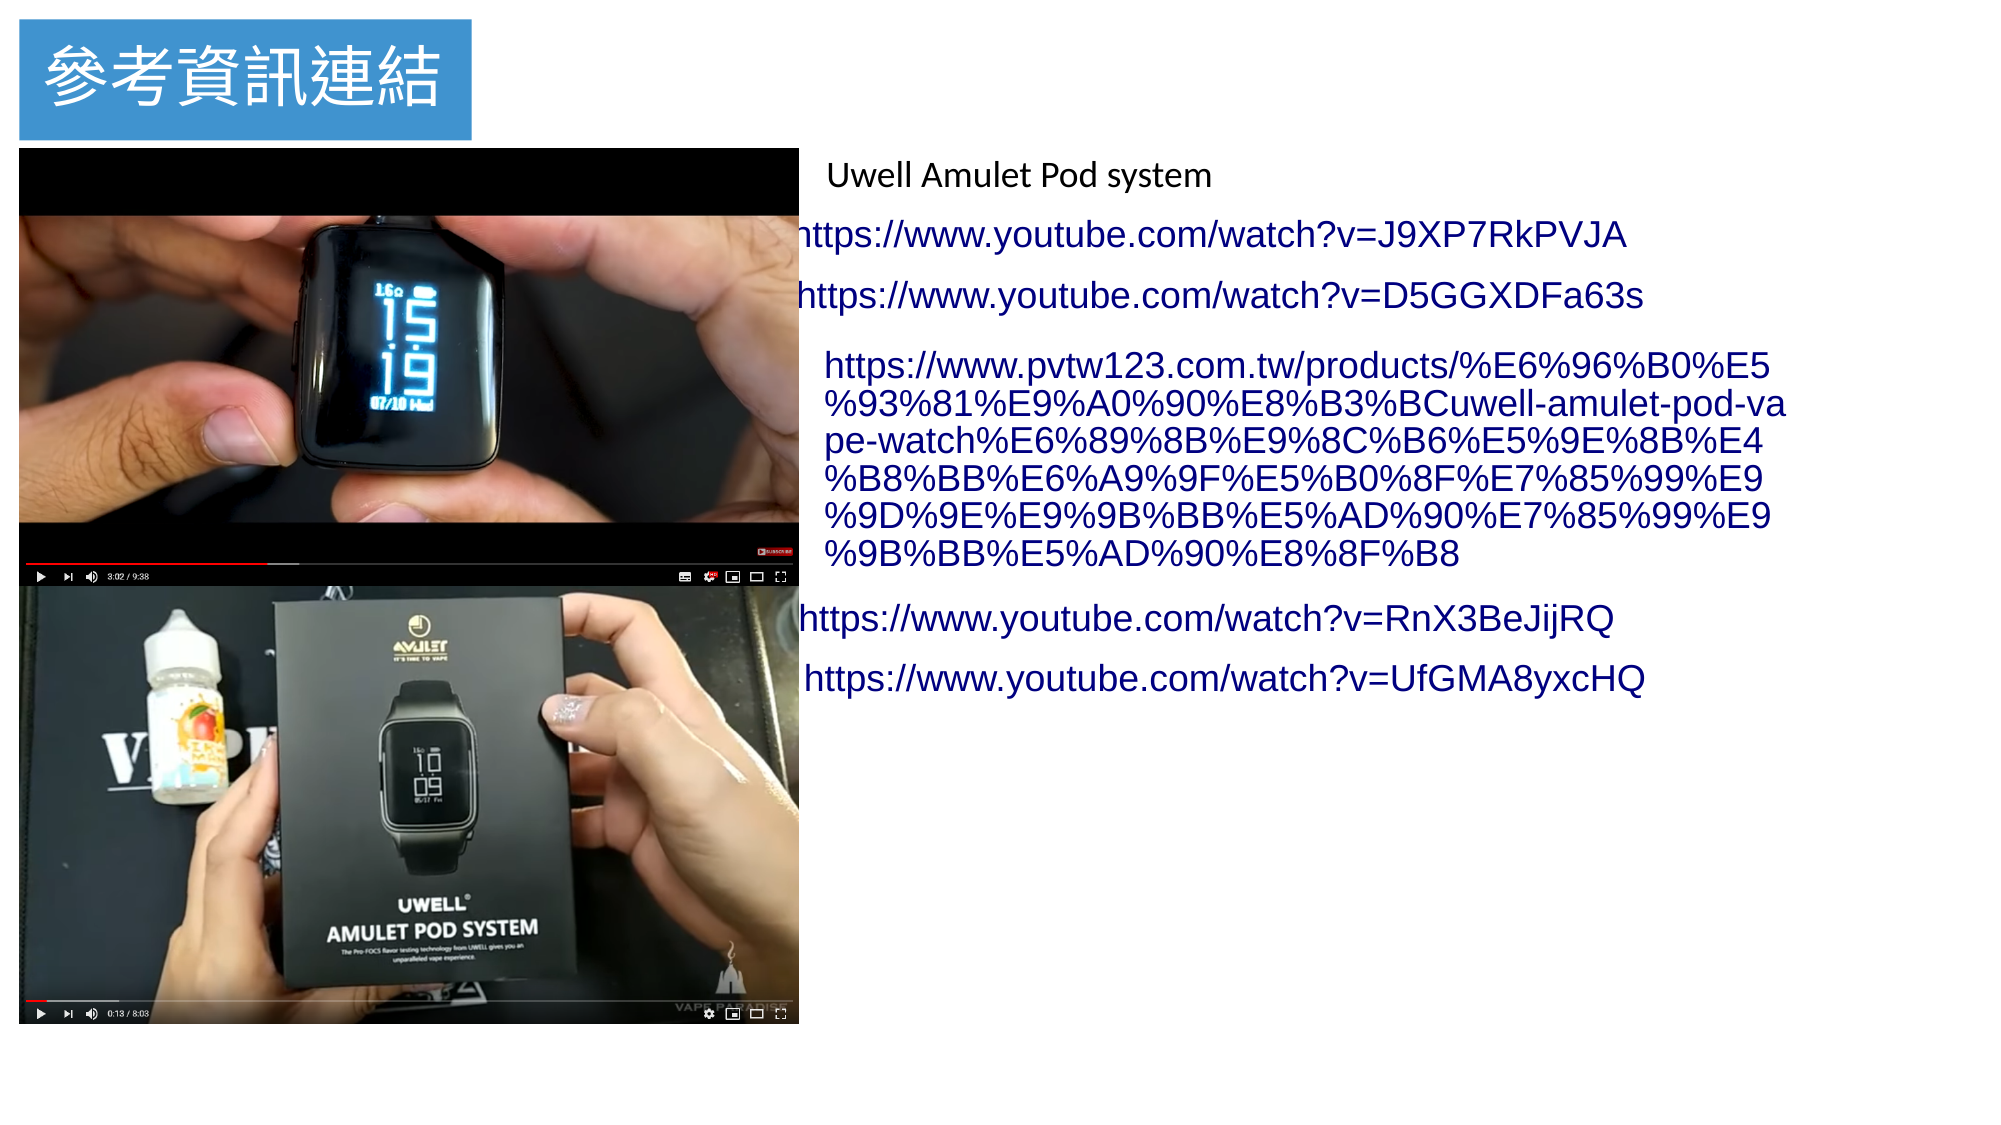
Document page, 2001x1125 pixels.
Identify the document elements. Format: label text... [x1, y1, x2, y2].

picture [19, 148, 799, 1024]
text_box 參考資訊連結 [27, 27, 467, 123]
text_box https://www.youtube.com/watch?v=D5GGXDFa63s [799, 263, 1660, 324]
text_box https://www.youtube.com/watch?v=UfGMA8yxcHQ [799, 646, 1662, 707]
text_box [19, 19, 472, 141]
text_box https://www.youtube.com/watch?v=J9XP7RkPVJA [799, 202, 1643, 263]
text_box https://www.pvtw123.com.tw/products/%E6%96%B0%E5%93%81%E9%A0%90%E8%B3%BCuwell-amulet-pod-vape-watch%E6%89%8B%E9%8C%B6%E5%9E%8B%E4%B8%BB%E6%A9%9F%E5%B0%8F%E7%85%99%E9%9D%9E%E9%9B%BB%E5%AD%90%E7%85%99%E9%9B%BB%E5%AD%90%E8%8F%B8 [809, 333, 1810, 394]
text_box Uwell Amulet Pod system [811, 142, 1228, 202]
text_box https://www.youtube.com/watch?v=RnX3BeJijRQ [799, 586, 1631, 646]
